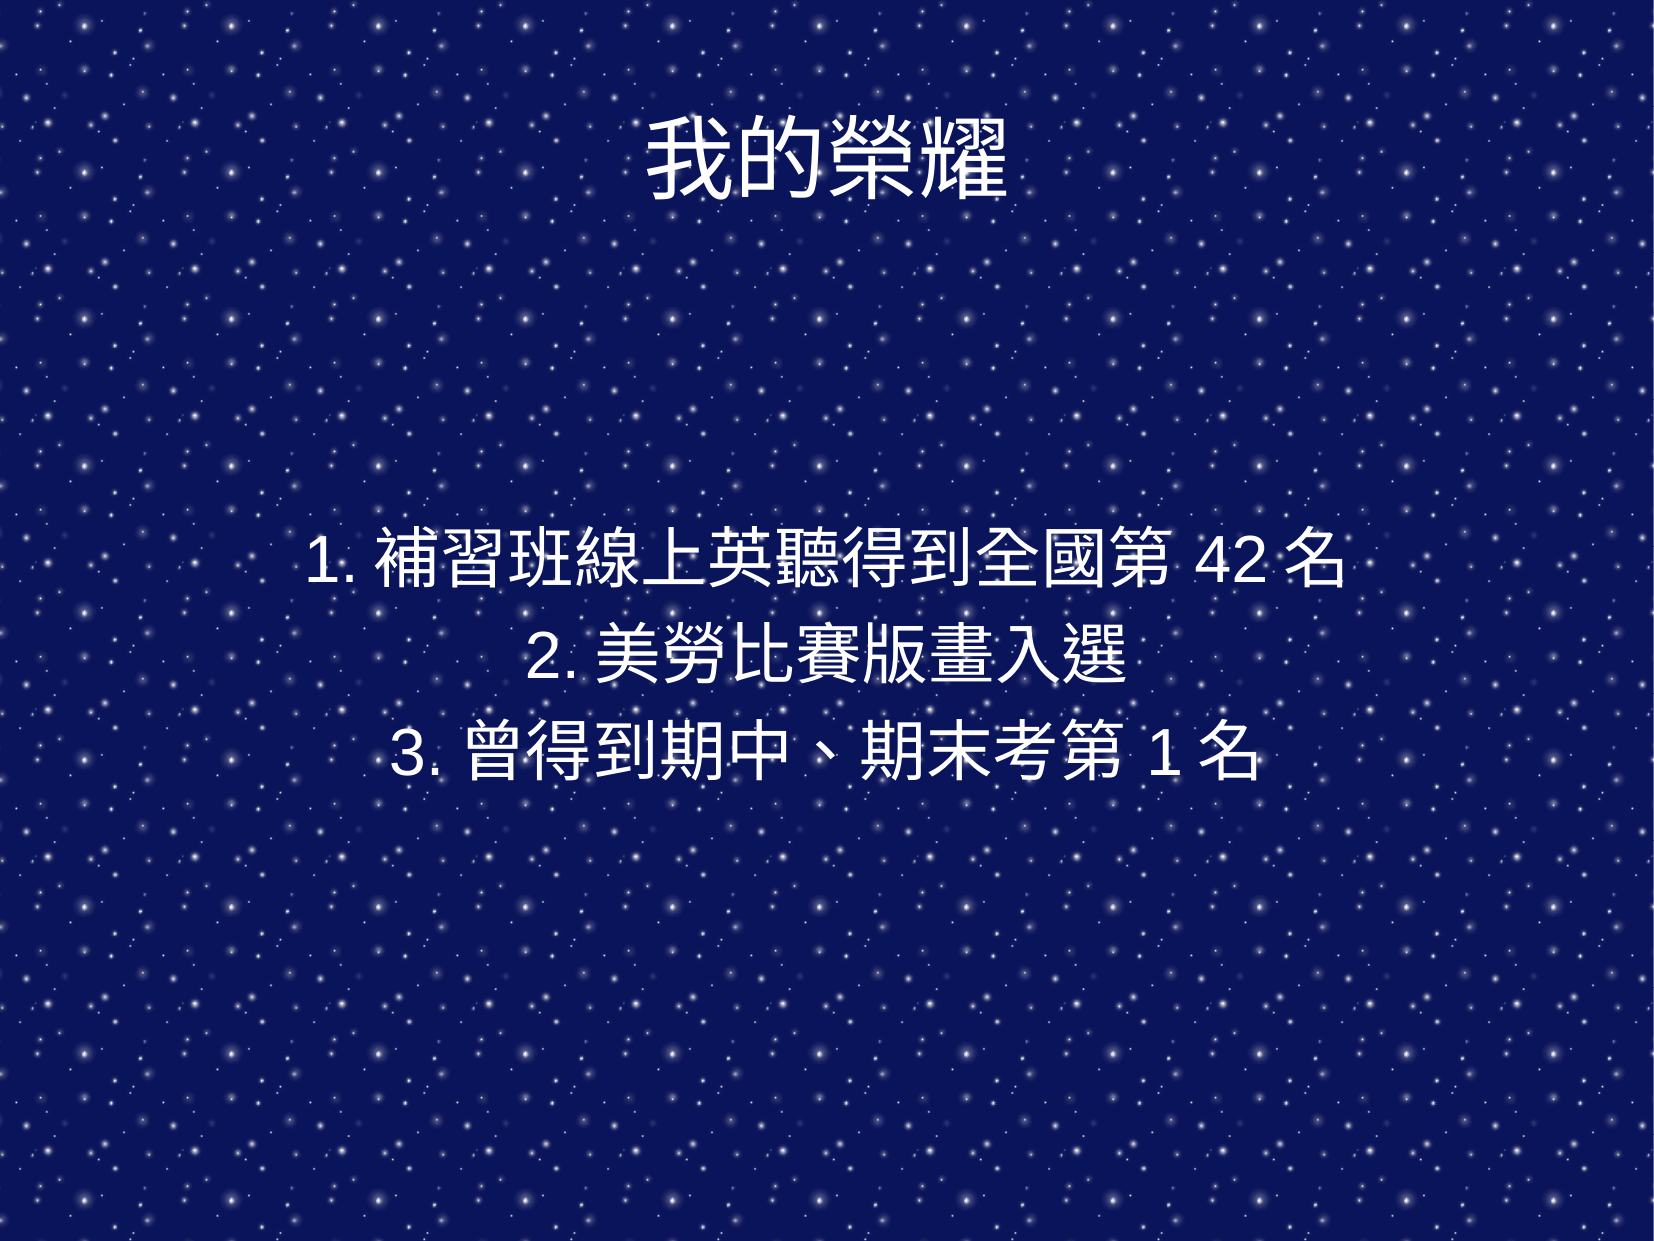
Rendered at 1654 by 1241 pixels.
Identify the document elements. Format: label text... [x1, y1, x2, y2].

picture [0, 0, 1654, 1241]
title 我的榮耀 [82, 49, 1571, 257]
subtitle 1.補習班線上英聽得到全國第42名 2.美勞比賽版畫入選 3.曾得到期中、期末考第1名 [82, 290, 1571, 1010]
